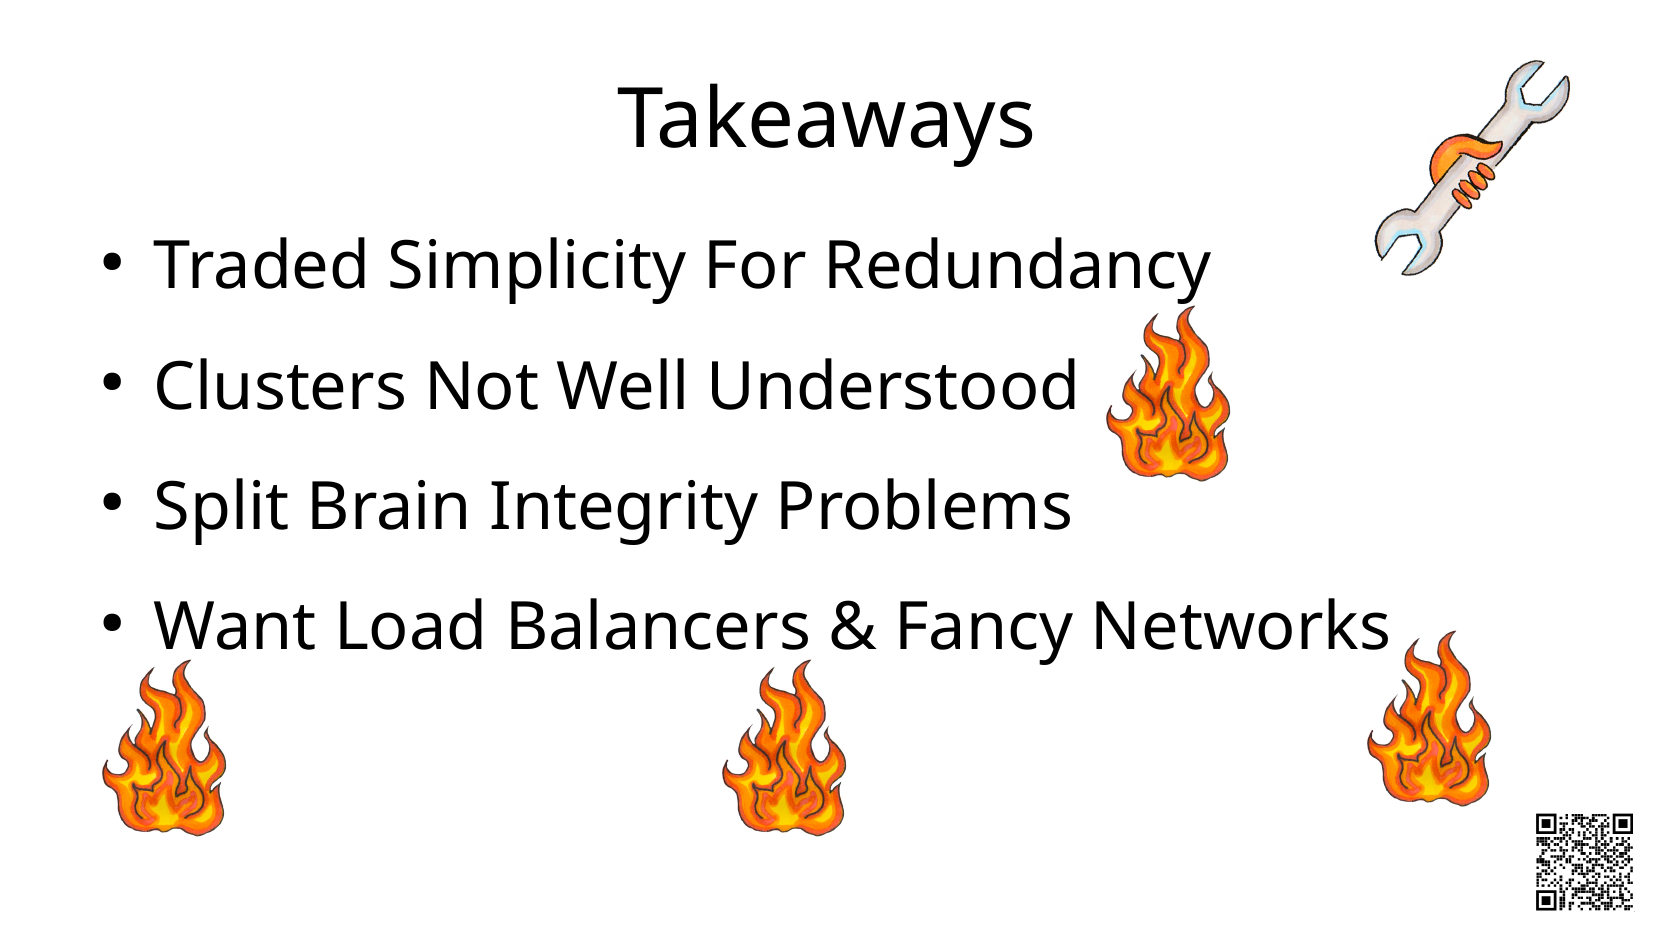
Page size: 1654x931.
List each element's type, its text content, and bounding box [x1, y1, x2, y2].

title Takeaways [82, 37, 1358, 193]
picture [708, 649, 861, 843]
picture [88, 649, 241, 843]
picture [1092, 295, 1245, 488]
picture [1358, 29, 1590, 300]
picture [1353, 620, 1506, 813]
list Traded Simplicity For Redundancy Clusters Not Well Understood Split Brain Integrity Problems Want Load Balancers & Fancy Networks [82, 217, 1571, 758]
picture [1535, 812, 1635, 912]
